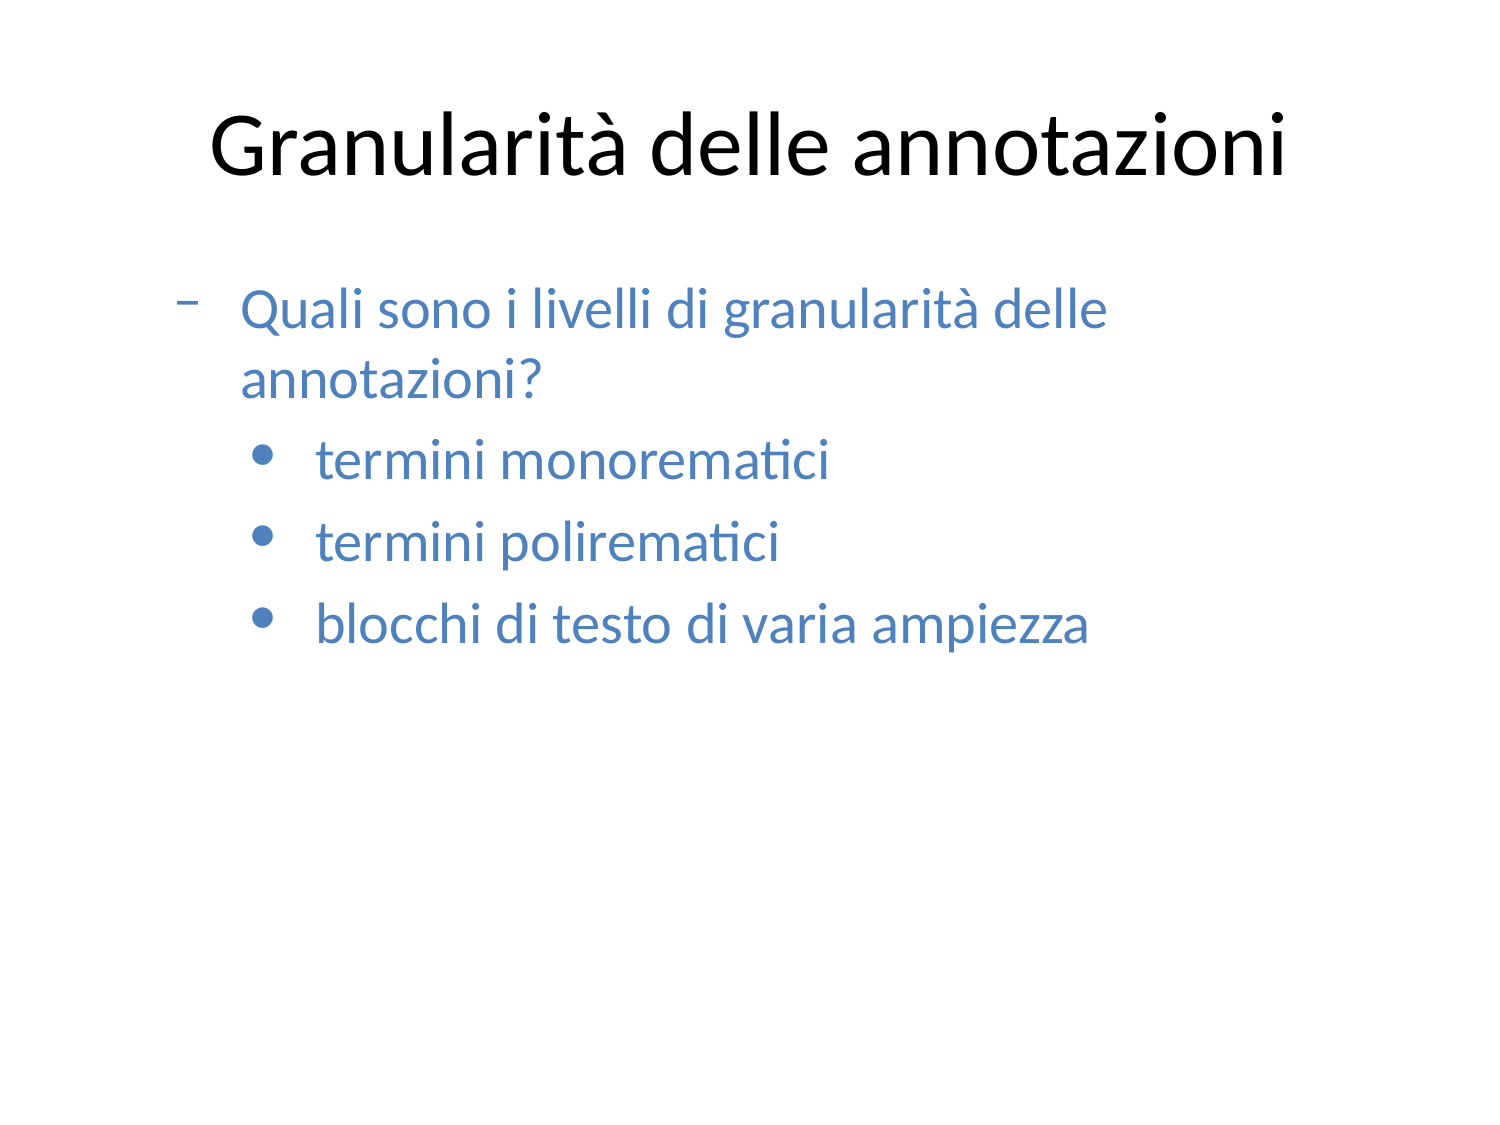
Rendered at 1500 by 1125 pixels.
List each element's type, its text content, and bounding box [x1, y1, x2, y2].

text_box Quali sono i livelli di granularità delle annotazioni? termini monorematici termini polirematici blocchi di testo di varia ampiezza [75, 262, 1425, 1005]
text_box Granularità delle annotazioni [75, 45, 1425, 233]
